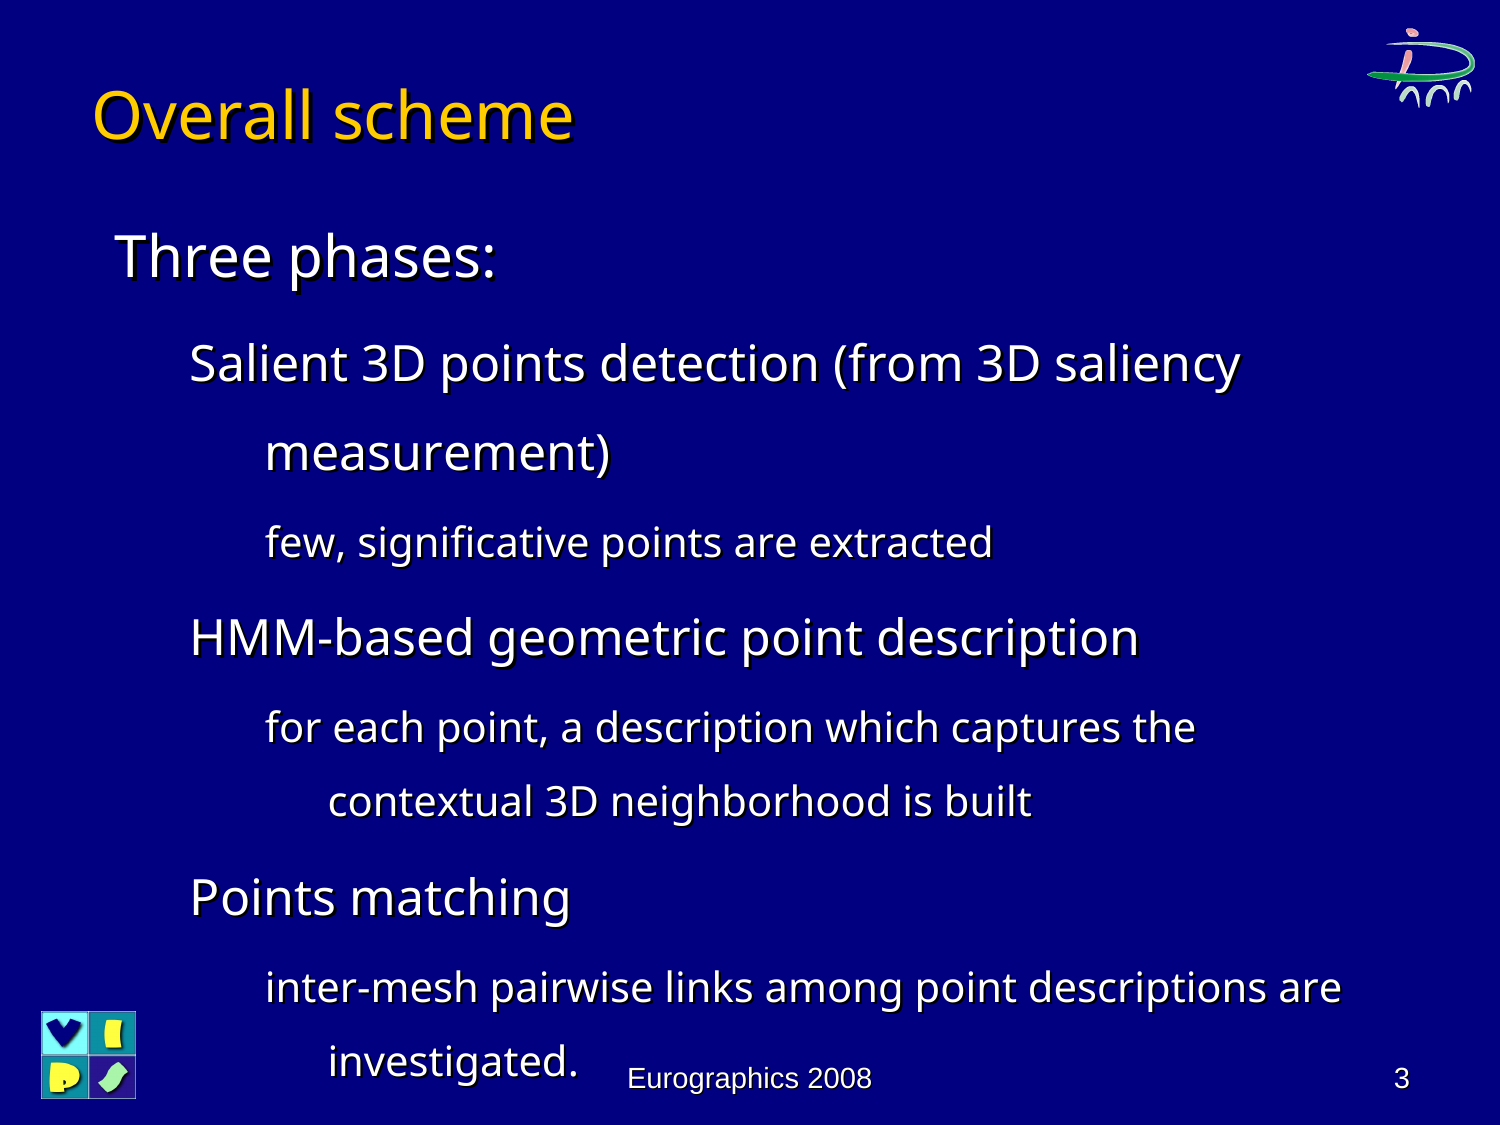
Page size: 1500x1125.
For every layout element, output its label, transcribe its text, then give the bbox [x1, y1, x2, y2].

title Overall scheme [76, 42, 1427, 185]
picture [1367, 28, 1475, 108]
picture [41, 1011, 136, 1099]
list Three phases: Salient 3D points detection (from 3D saliency measurement) few, significative points are extracted HMM-based geometric point description for each point, a description which captures the contextual 3D neighborhood is built Points matching inter-mesh pairwise links among point descriptions are investigated. [100, 207, 1388, 1076]
